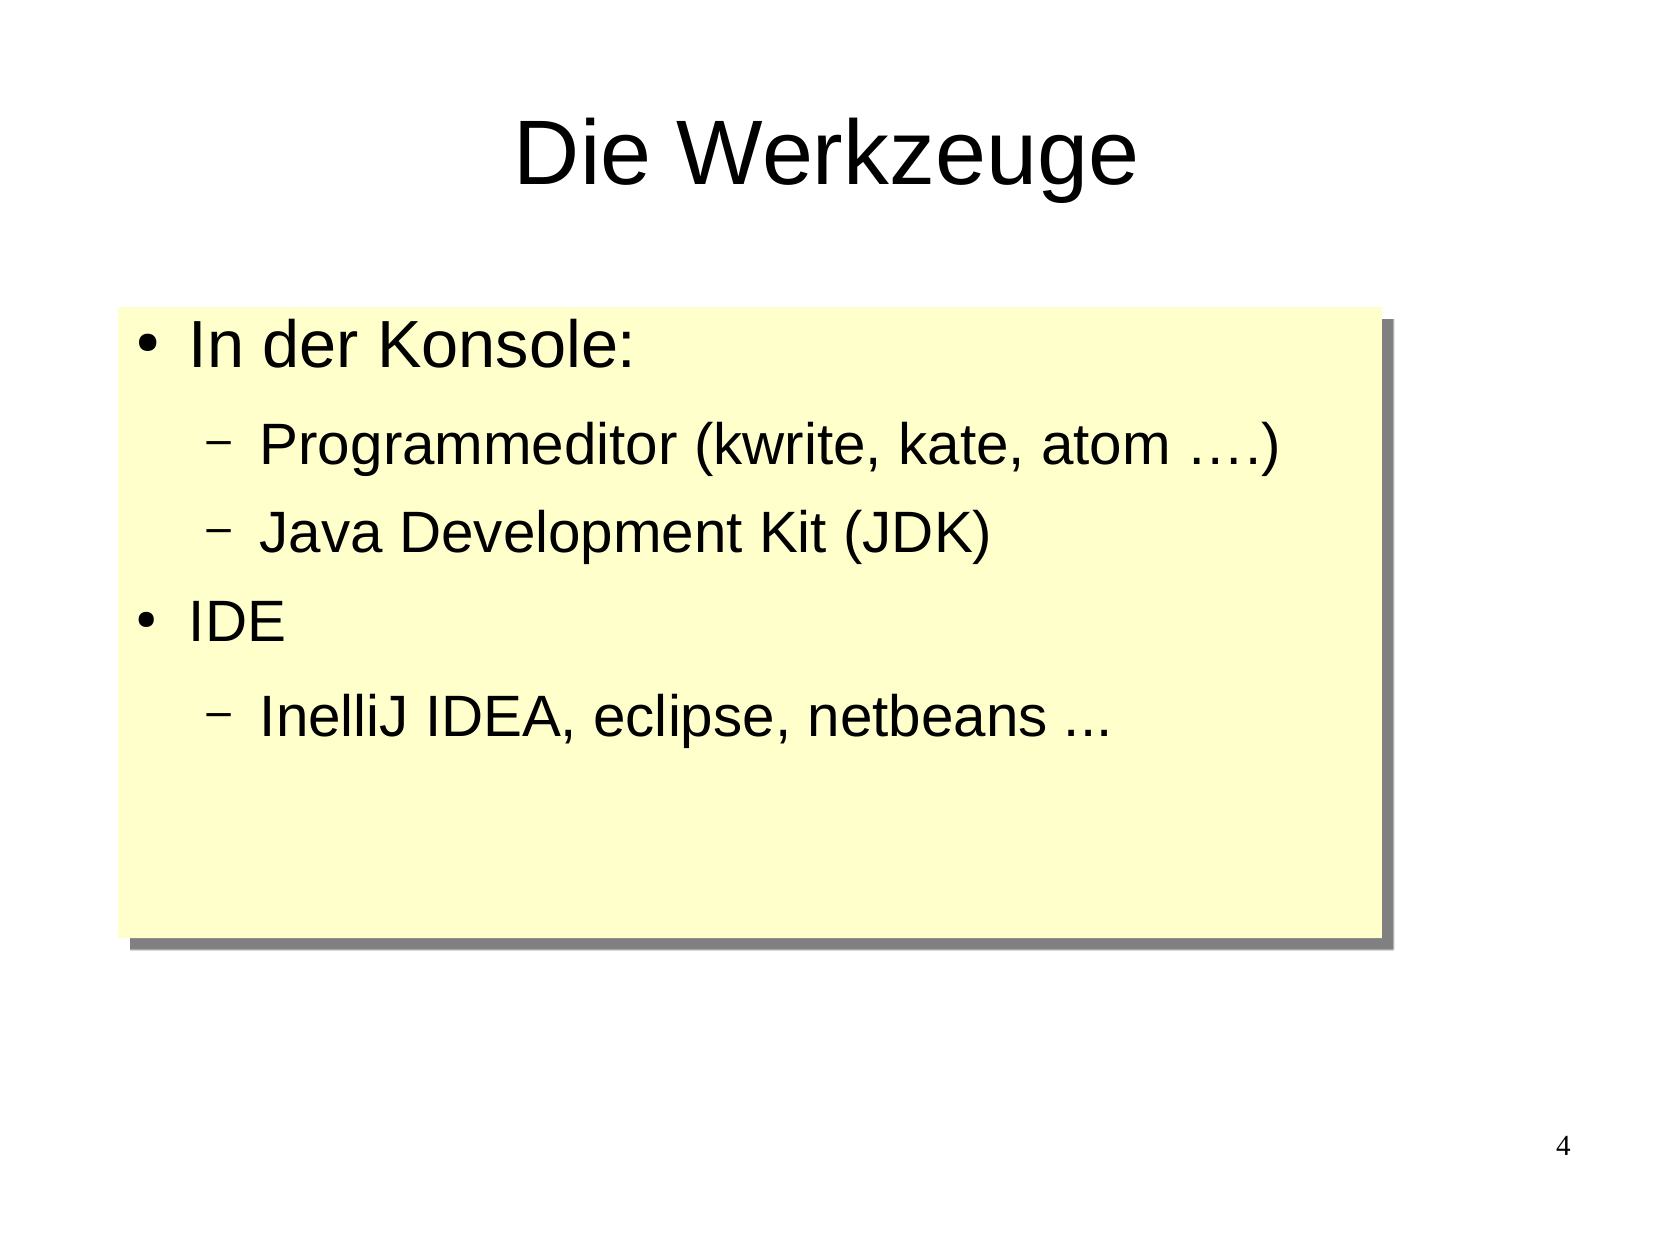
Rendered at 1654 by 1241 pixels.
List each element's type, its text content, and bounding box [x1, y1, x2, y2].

title Die Werkzeuge [82, 49, 1571, 257]
list In der Konsole: Programmeditor (kwrite, kate, atom ….) Java Development Kit (JDK) IDE InelliJ IDEA, eclipse, netbeans ... [118, 307, 1382, 939]
